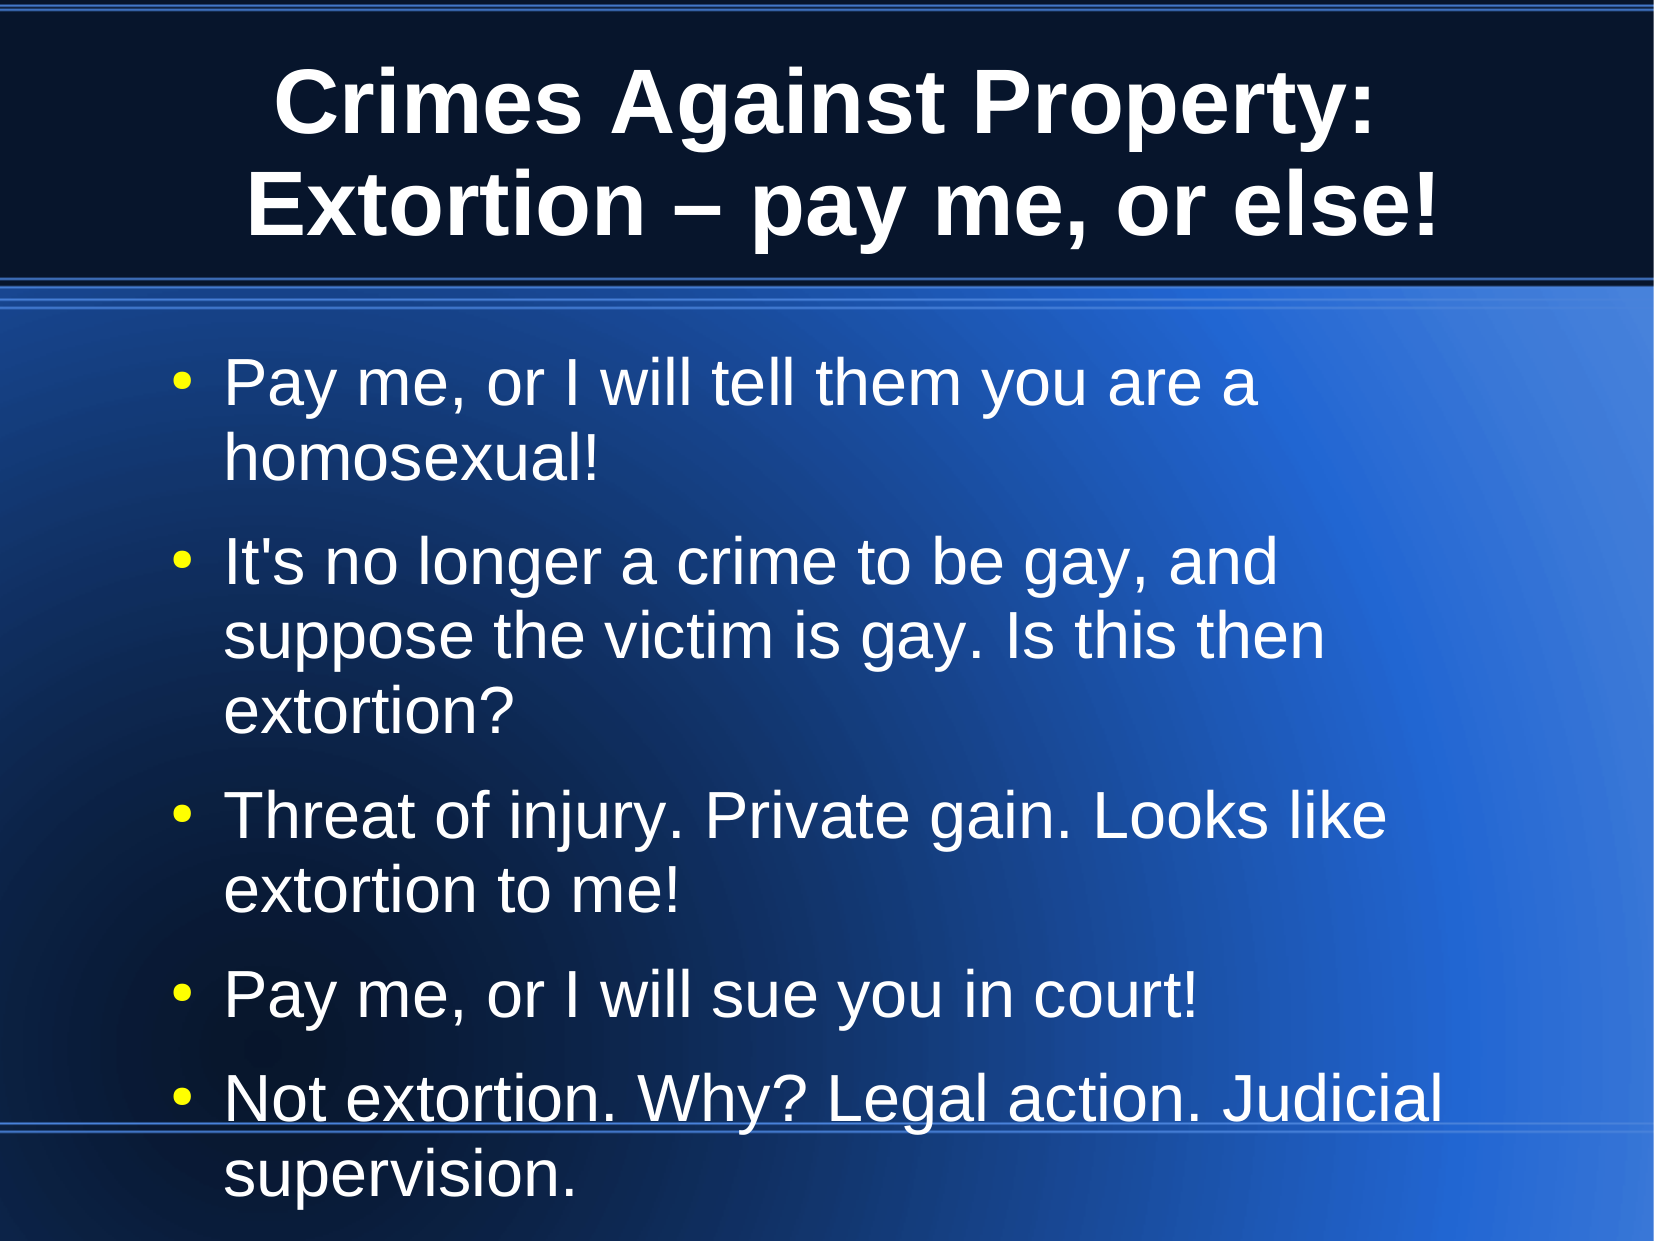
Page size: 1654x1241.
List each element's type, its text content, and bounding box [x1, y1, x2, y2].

title Crimes Against Property: Extortion – pay me, or else! [82, 49, 1571, 257]
list Pay me, or I will tell them you are a homosexual! It's no longer a crime to be gay, and suppose the victim is gay. Is this then extortion? Threat of injury. Private gain. Looks like extortion to me! Pay me, or I will sue you in court! Not extortion. Why? Legal action. Judicial supervision. [152, 344, 1534, 1136]
picture [0, 0, 1654, 1241]
